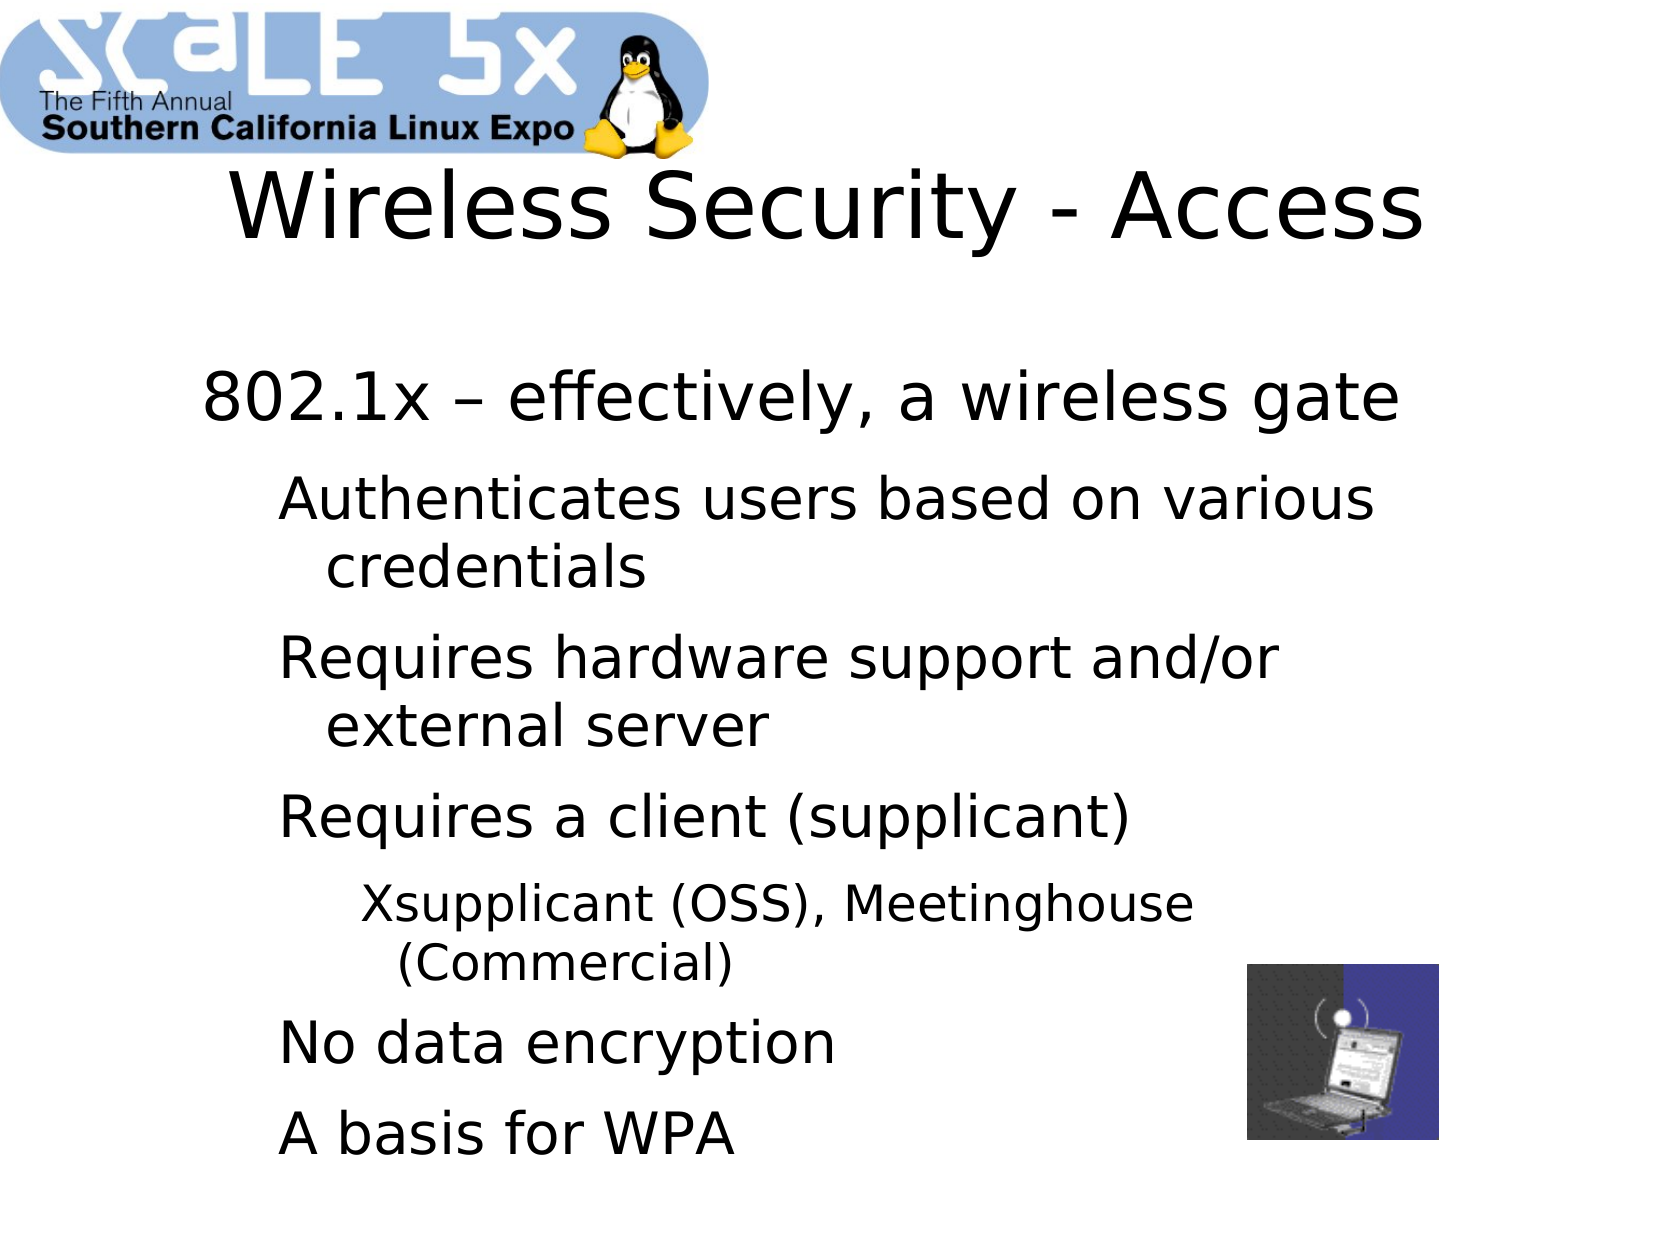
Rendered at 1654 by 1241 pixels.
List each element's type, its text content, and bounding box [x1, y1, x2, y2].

list 802.1x – effectively, a wireless gate Authenticates users based on various credentials Requires hardware support and/or external server Requires a client (supplicant) Xsupplicant (OSS), Meetinghouse (Commercial) No data encryption A basis for WPA [183, 358, 1513, 1169]
picture [1247, 964, 1439, 1141]
title Wireless Security - Access [121, 102, 1533, 311]
picture [0, 3, 709, 159]
